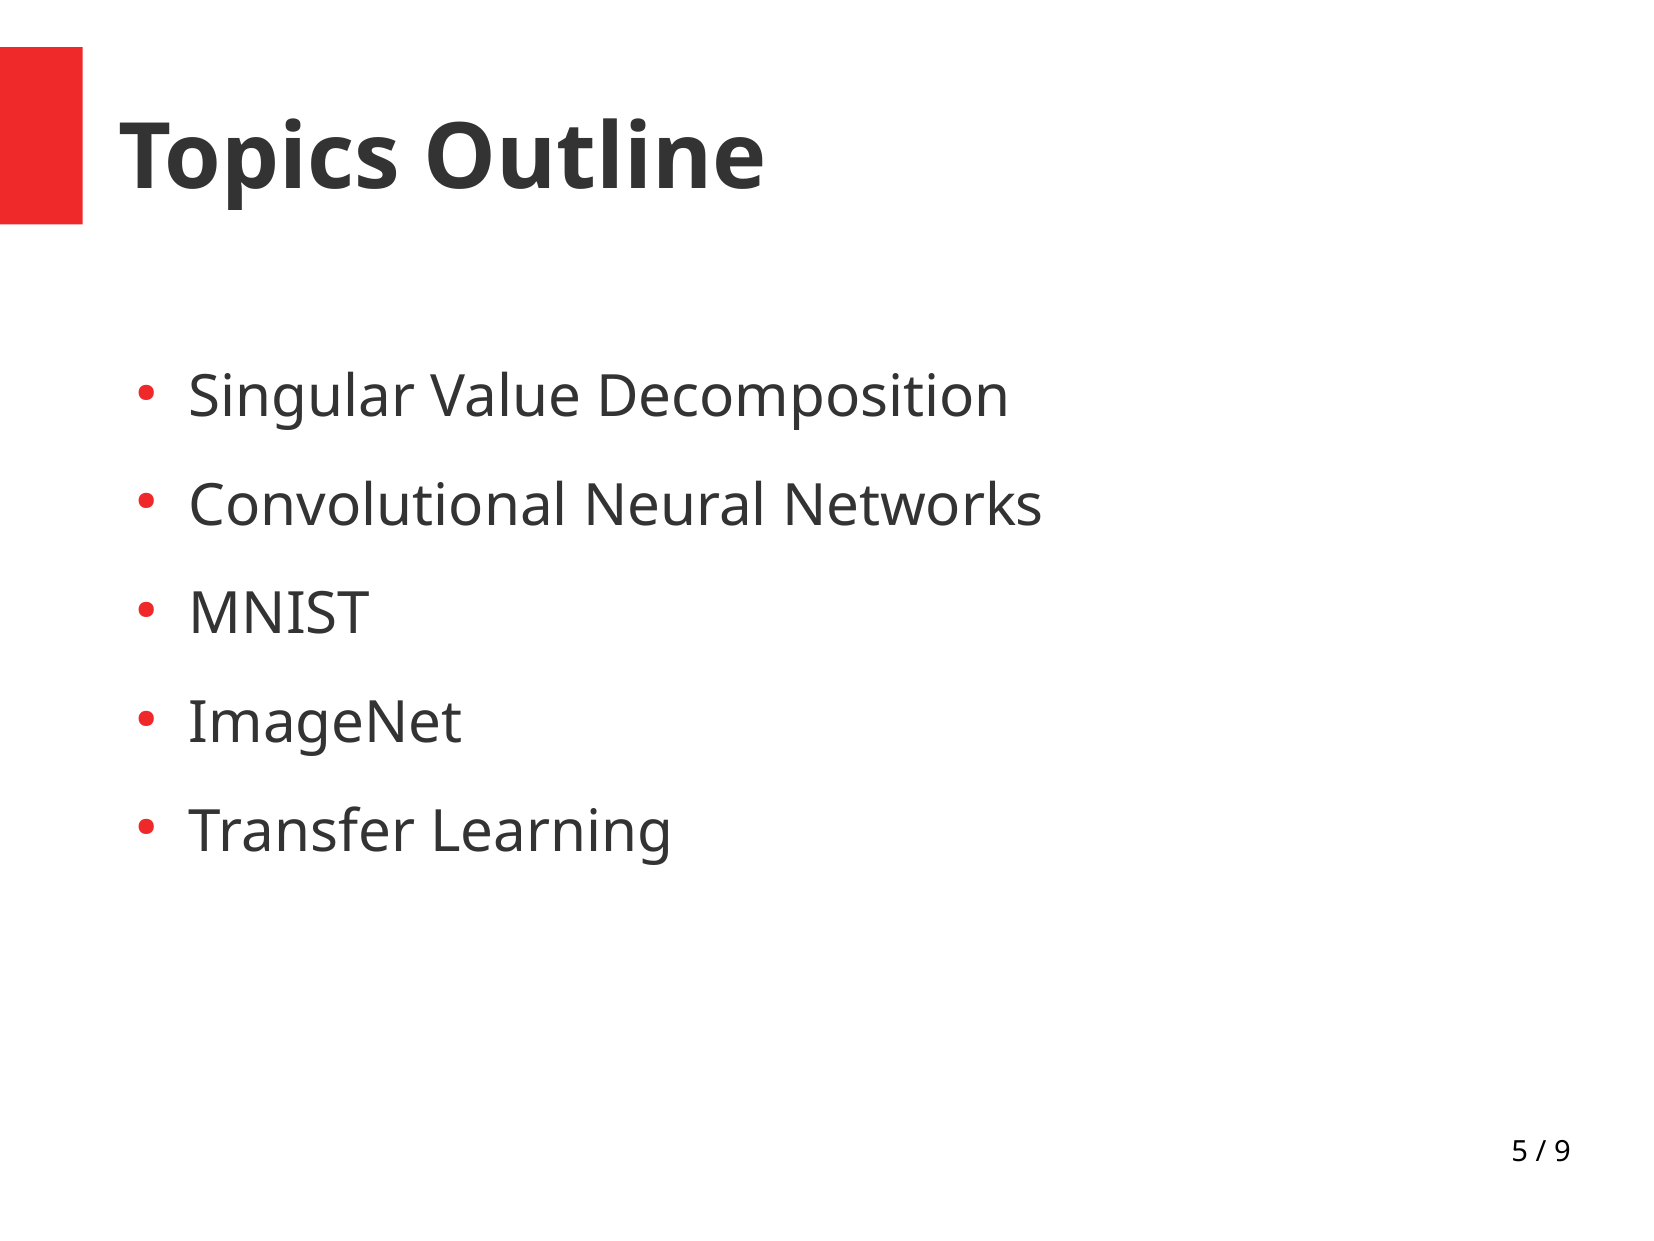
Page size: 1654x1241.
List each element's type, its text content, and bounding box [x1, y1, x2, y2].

list Singular Value Decomposition Convolutional Neural Networks MNIST ImageNet Transfer Learning [118, 354, 1536, 1074]
title Topics Outline [118, 49, 1571, 257]
